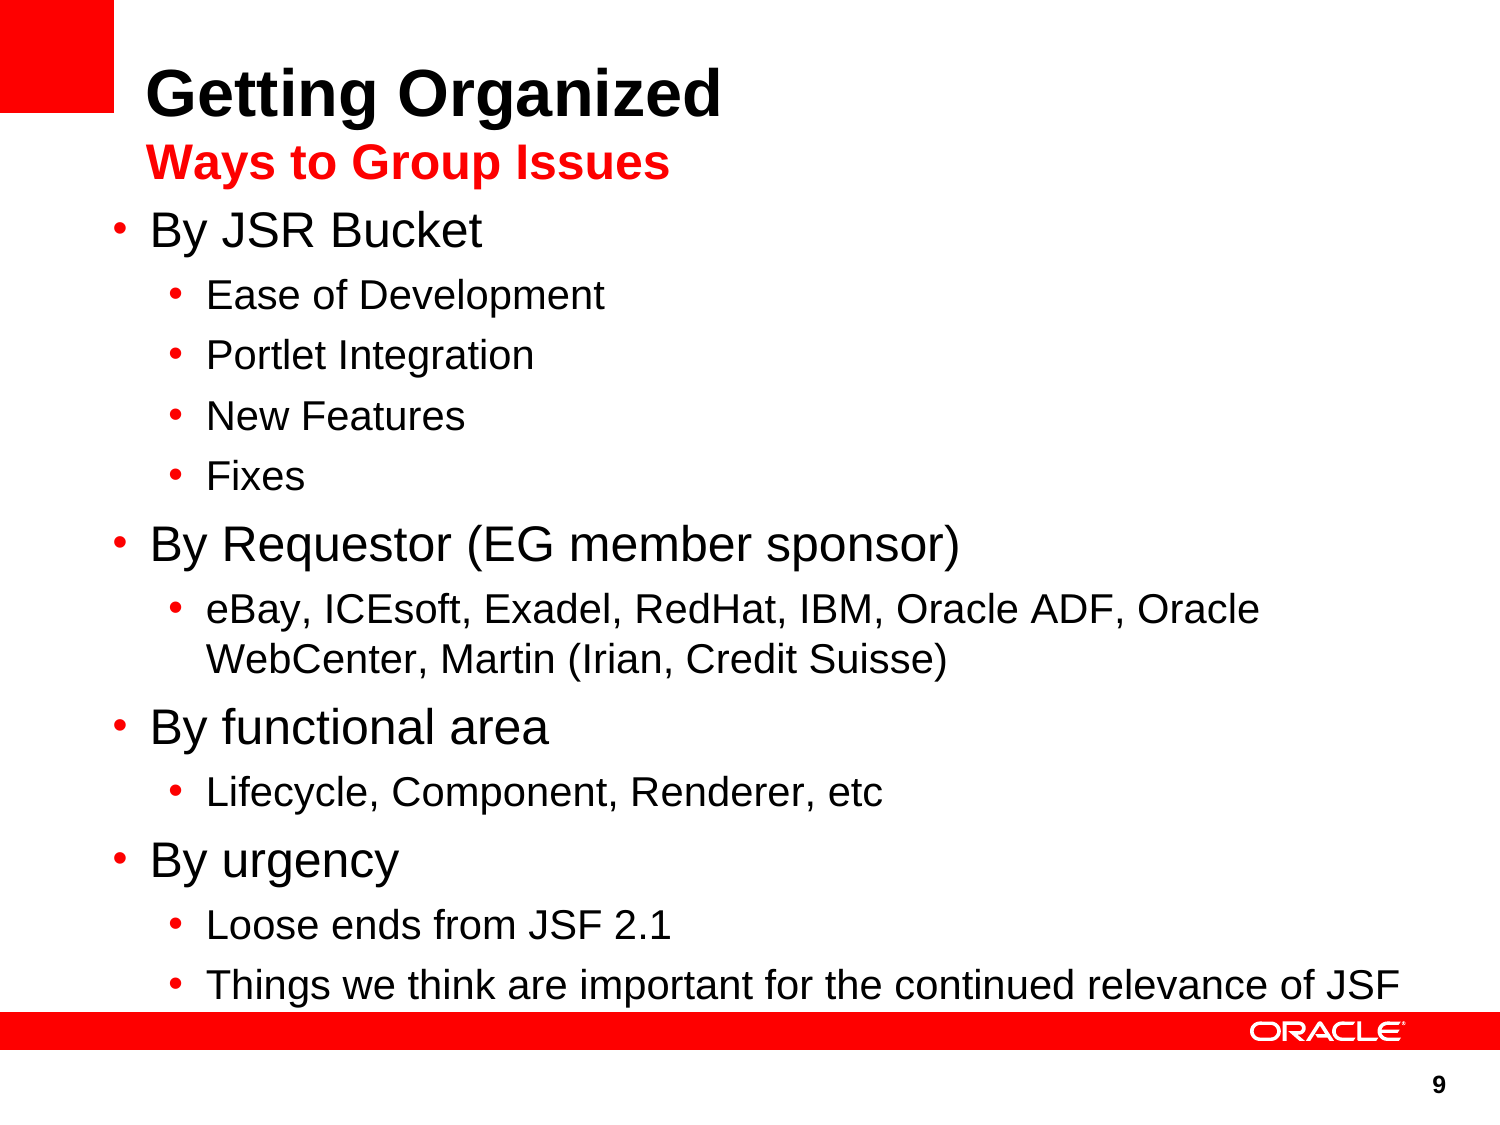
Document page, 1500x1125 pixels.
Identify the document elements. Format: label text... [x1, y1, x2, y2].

picture [0, 1012, 1500, 1050]
picture [0, 0, 114, 113]
title Getting Organized Ways to Group Issues [145, 49, 1390, 197]
list By JSR Bucket Ease of Development Portlet Integration New Features Fixes By Requestor (EG member sponsor) eBay, ICEsoft, Exadel, RedHat, IBM, Oracle ADF, Oracle WebCenter, Martin (Irian, Credit Suisse) By functional area Lifecycle, Component, Renderer, etc By urgency Loose ends from JSF 2.1 Things we think are important for the continued relevance of JSF [112, 197, 1469, 1009]
